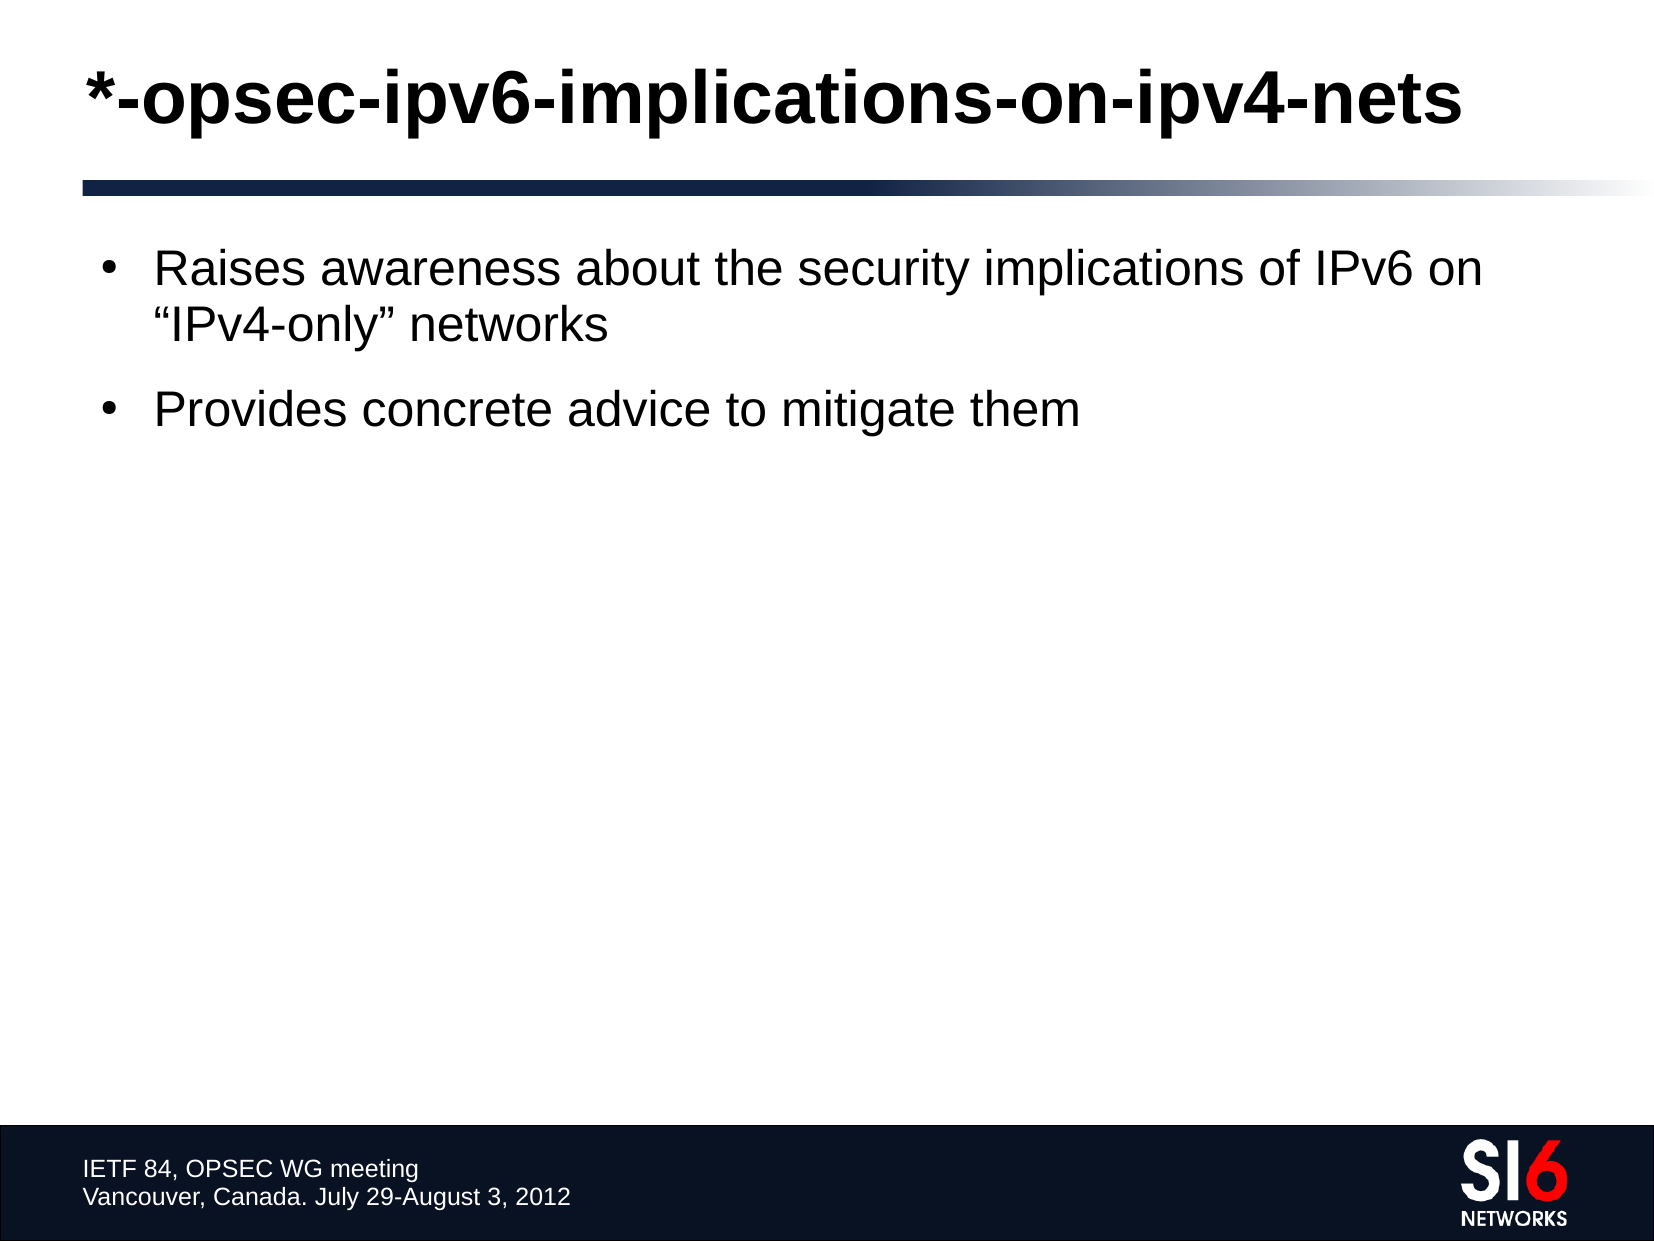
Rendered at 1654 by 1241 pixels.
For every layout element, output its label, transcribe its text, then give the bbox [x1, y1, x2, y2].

list Raises awareness about the security implications of IPv6 on “IPv4-only” networks Provides concrete advice to mitigate them [82, 240, 1571, 1059]
picture [1461, 1139, 1567, 1226]
title *-opsec-ipv6-implications-on-ipv4-nets [86, 30, 1576, 166]
